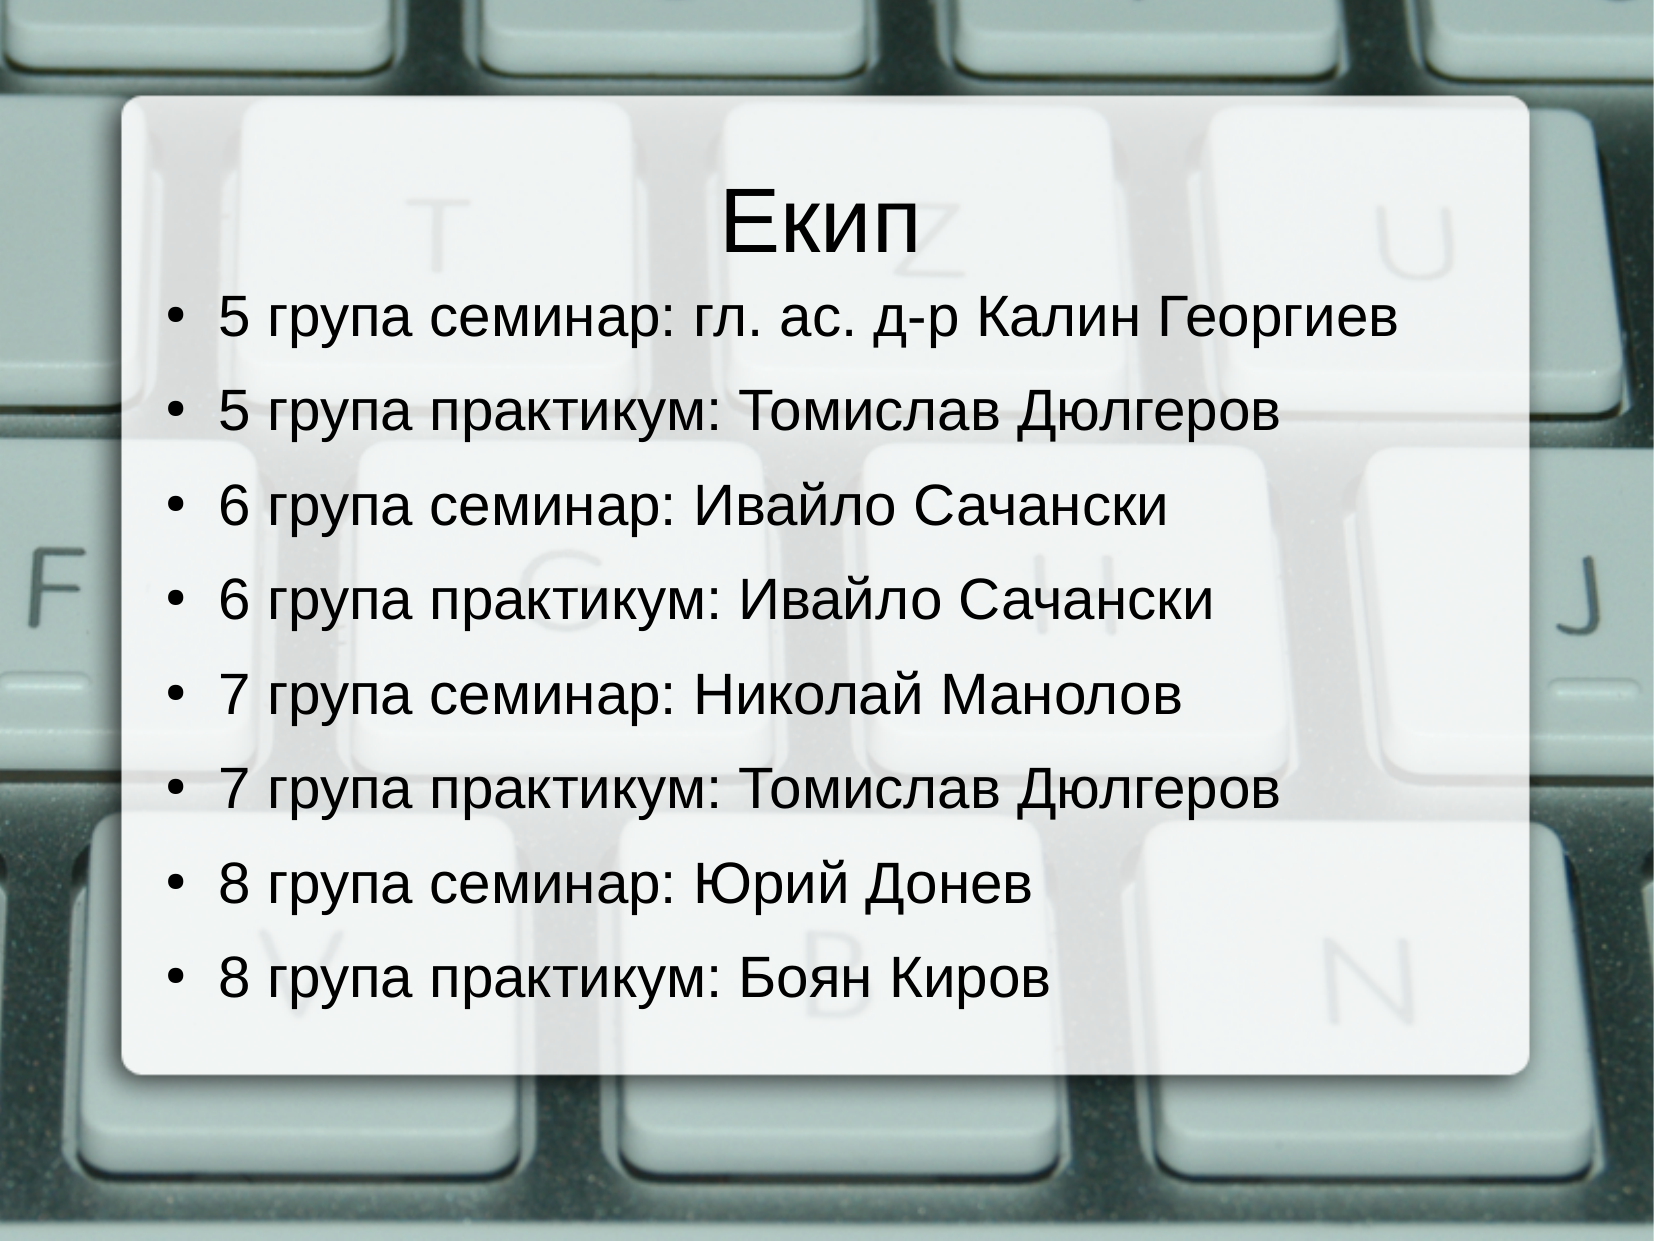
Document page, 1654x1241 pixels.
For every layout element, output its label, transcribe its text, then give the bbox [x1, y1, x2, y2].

title Екип [135, 117, 1506, 325]
list 5 група семинар: гл. ас. д-р Калин Георгиев 5 група практикум: Томислав Дюлгеров 6 група семинар: Ивайло Сачански 6 група практикум: Ивайло Сачански 7 група семинар: Николай Манолов 7 група практикум: Томислав Дюлгеров 8 група семинар: Юрий Донев 8 група практикум: Боян Киров [147, 283, 1506, 1010]
picture [0, 0, 1654, 1241]
